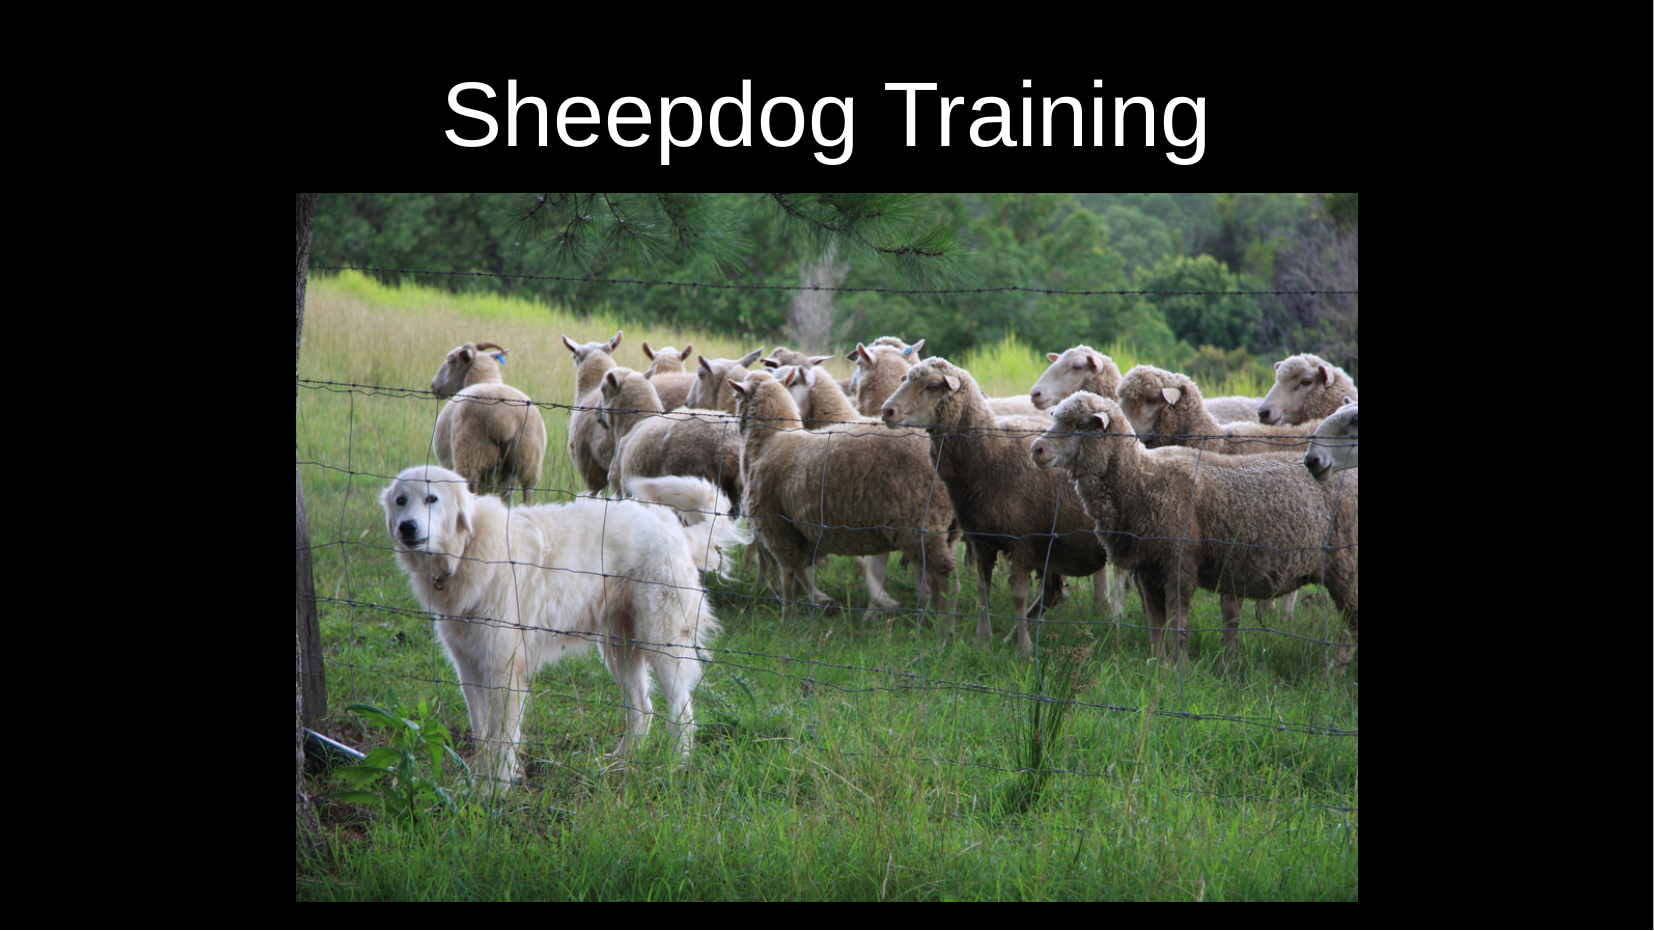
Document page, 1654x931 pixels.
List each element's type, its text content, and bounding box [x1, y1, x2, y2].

title Sheepdog Training [82, 37, 1571, 193]
picture [296, 193, 1358, 902]
